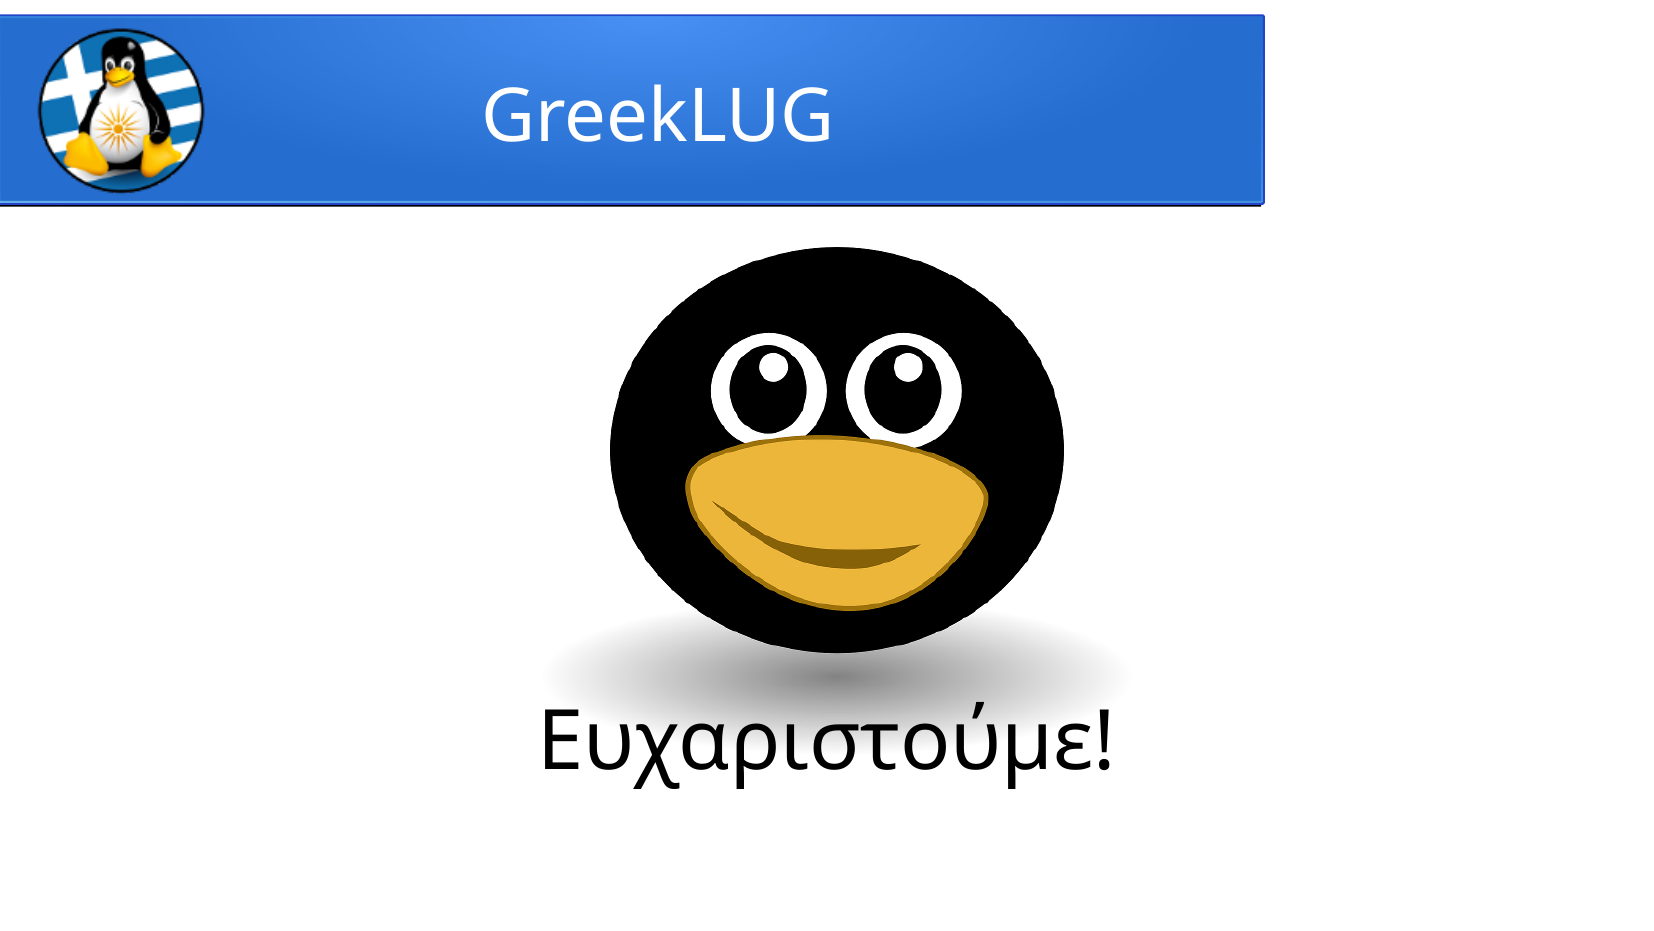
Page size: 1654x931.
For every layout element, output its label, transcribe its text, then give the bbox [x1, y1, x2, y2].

picture [539, 247, 1134, 755]
picture [35, 21, 208, 201]
title GreekLUG [208, 35, 1235, 189]
text_box Ευχαριστούμε! [82, 566, 1571, 851]
